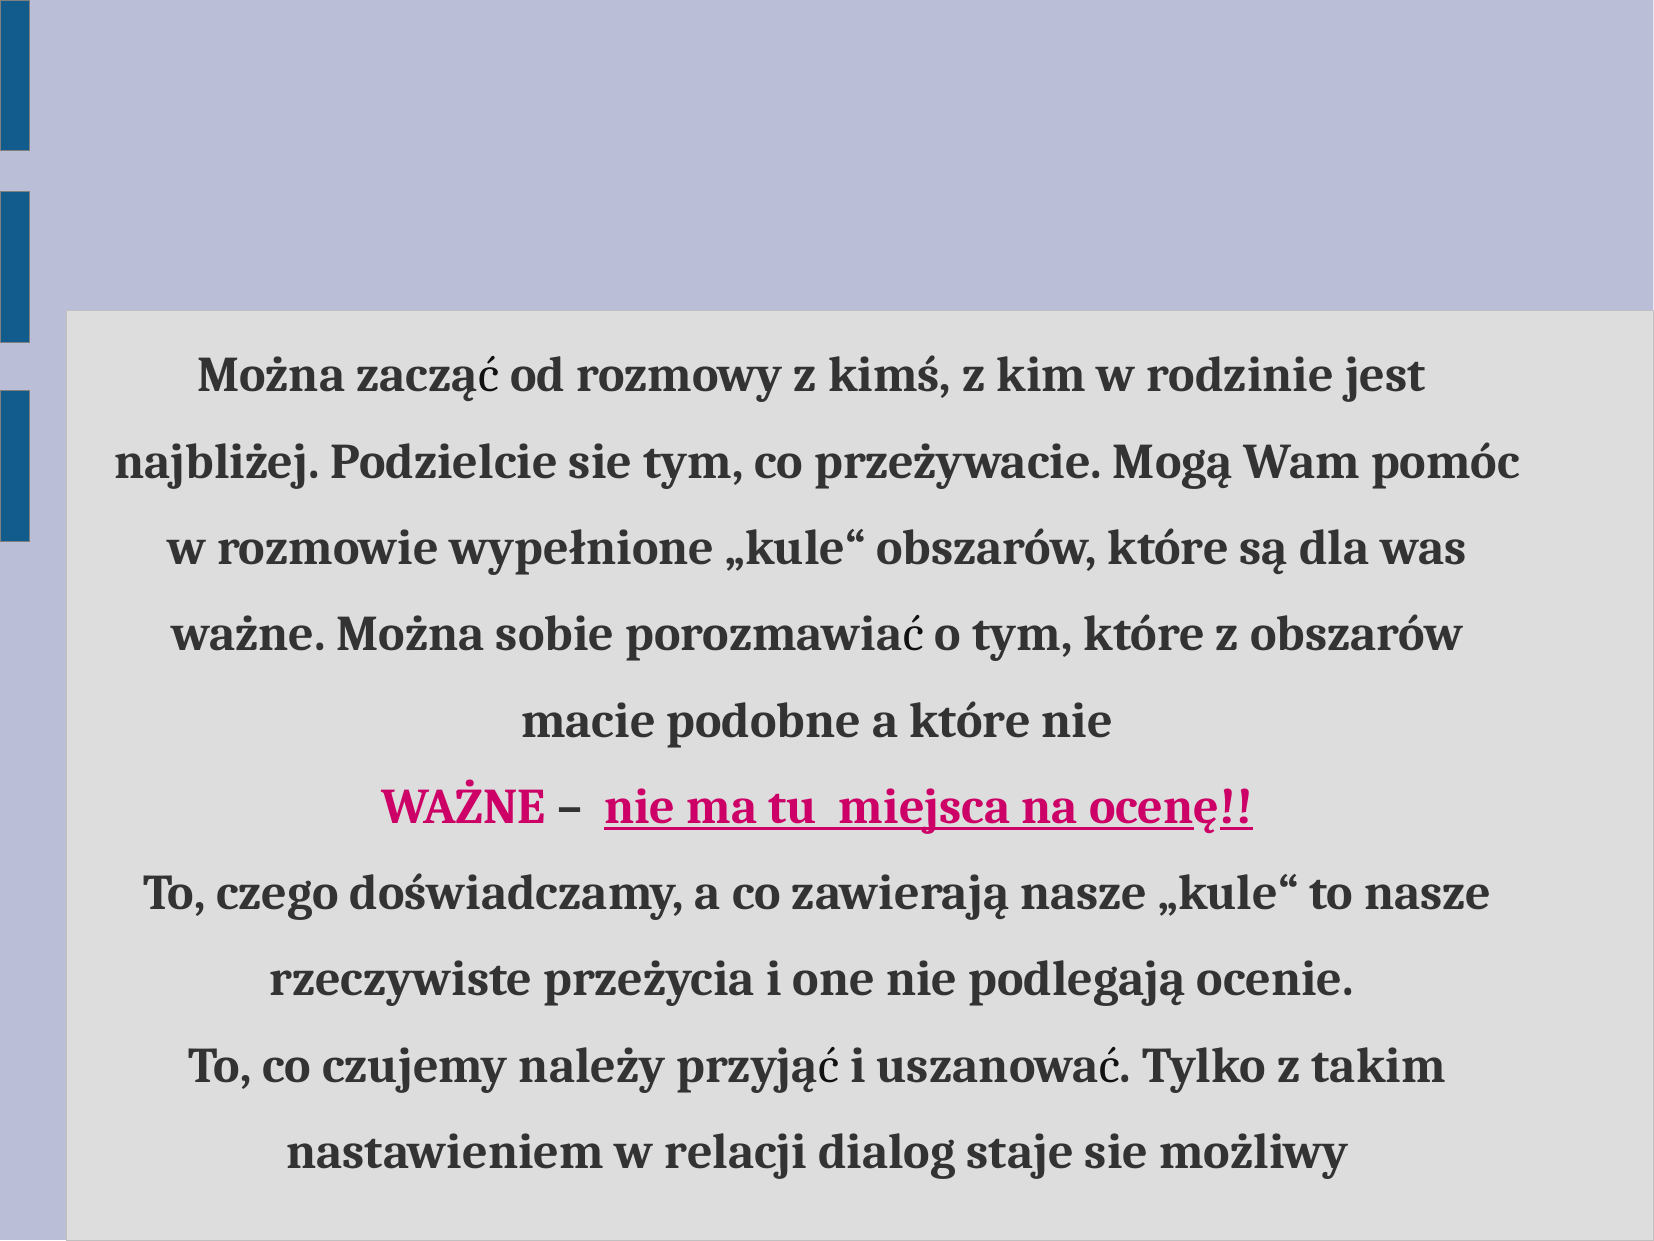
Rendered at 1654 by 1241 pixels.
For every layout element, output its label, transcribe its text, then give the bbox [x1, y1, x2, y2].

text_box Można zacząć od rozmowy z kimś, z kim w rodzinie jest najbliżej. Podzielcie sie tym, co przeżywacie. Mogą Wam pomóc w rozmowie wypełnione „kule“ obszarów, które są dla was ważne. Można sobie porozmawiać o tym, które z obszarów macie podobne a które nie WAŻNE – nie ma tu miejsca na ocenę!! To, czego doświadczamy, a co zawierają nasze „kule“ to nasze rzeczywiste przeżycia i one nie podlegają ocenie. To, co czujemy należy przyjąć i uszanować. Tylko z takim nastawieniem w relacji dialog staje sie możliwy [88, 317, 1547, 1182]
